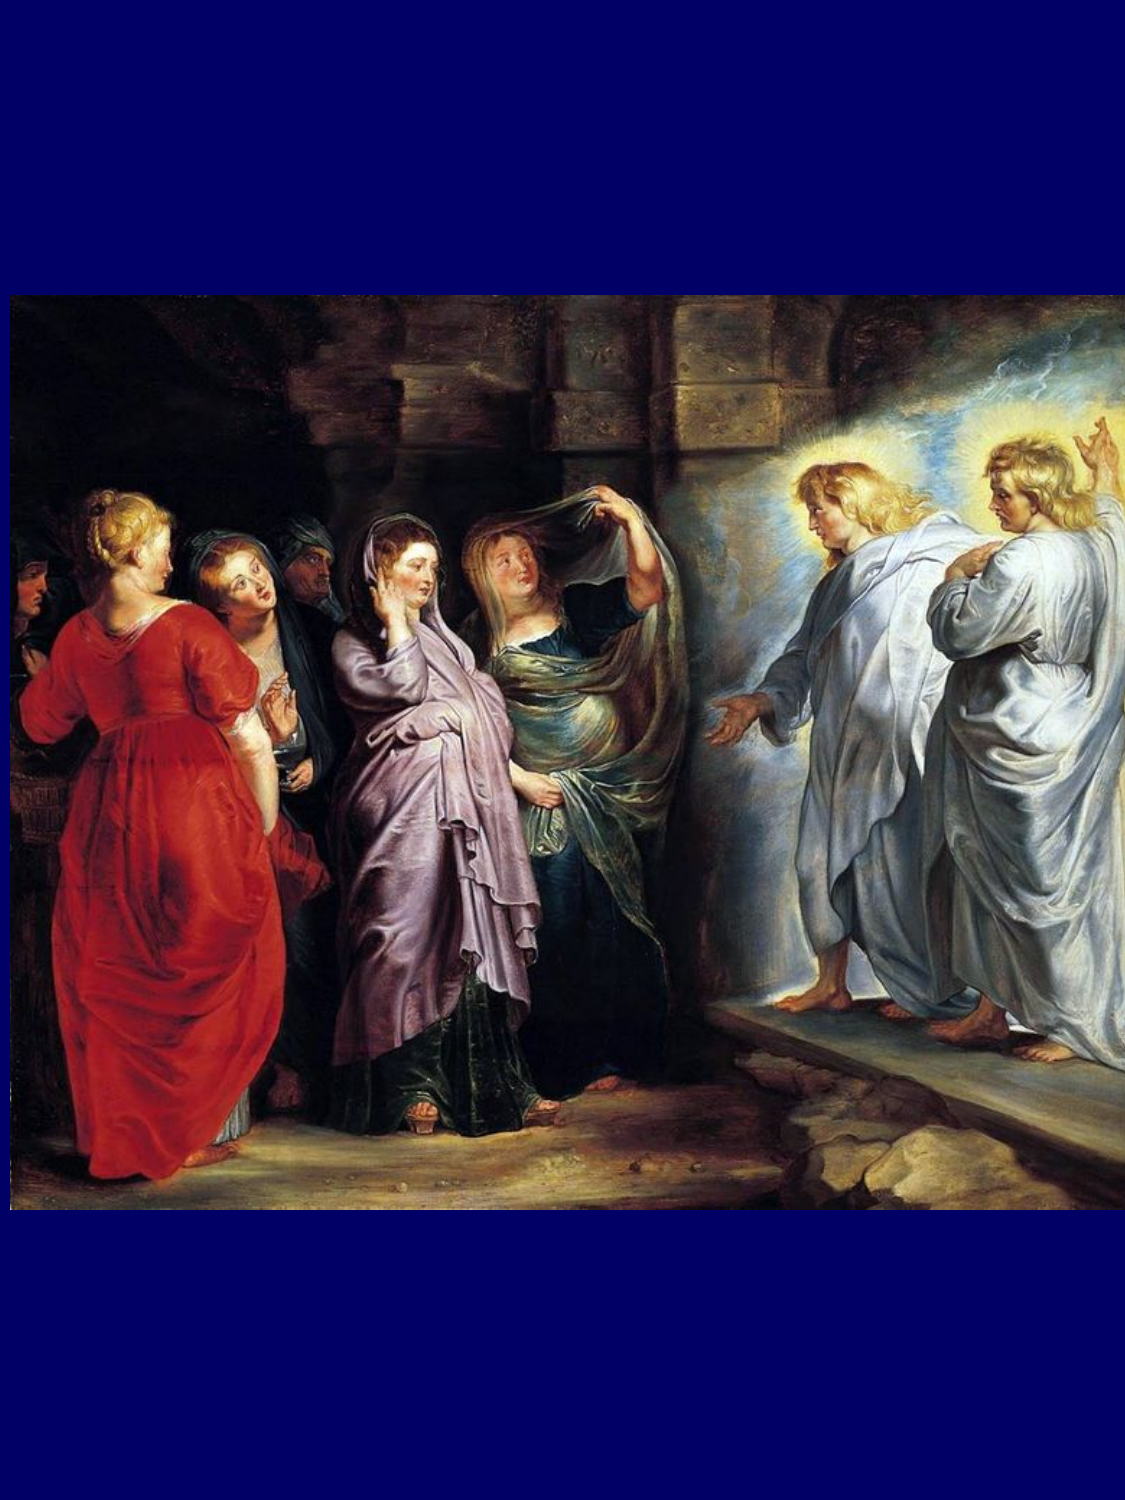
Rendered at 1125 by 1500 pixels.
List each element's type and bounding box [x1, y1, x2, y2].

picture [10, 295, 1125, 1210]
